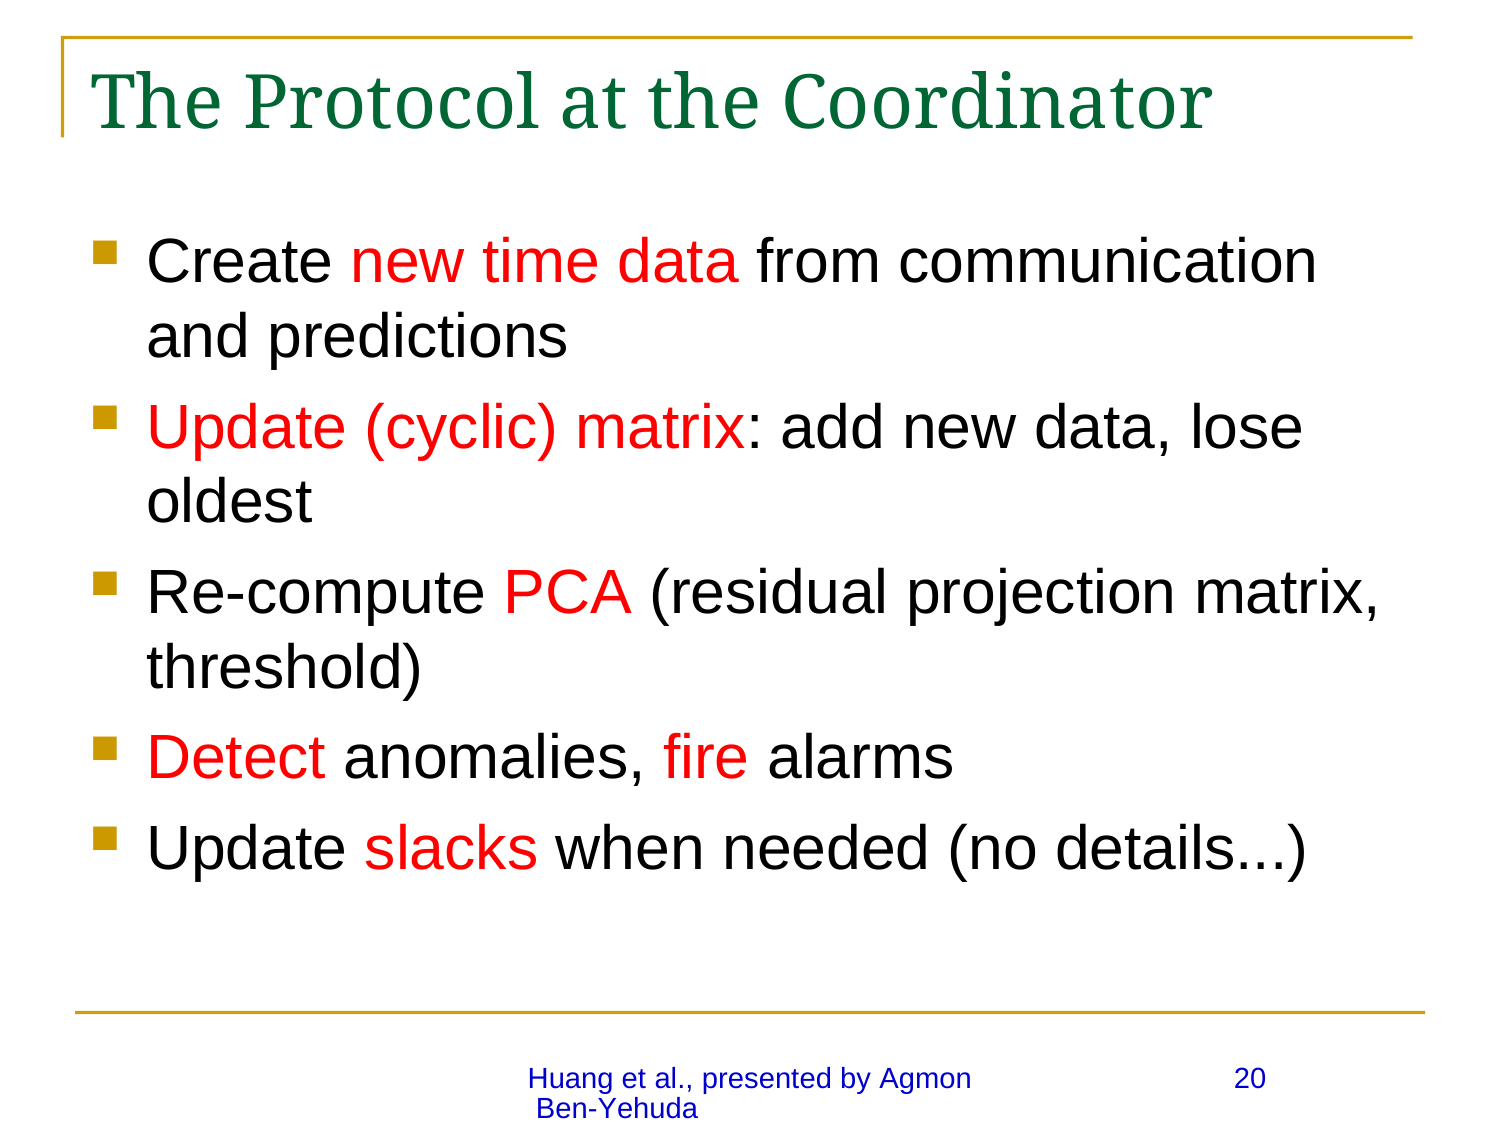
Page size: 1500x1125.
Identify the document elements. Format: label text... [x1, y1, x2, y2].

list Create new time data from communication and predictions Update (cyclic) matrix: add new data, lose oldest Re-compute PCA (residual projection matrix, threshold) Detect anomalies, fire alarms Update slacks when needed (no details...) [75, 212, 1426, 955]
title The Protocol at the Coordinator [75, 45, 1426, 212]
